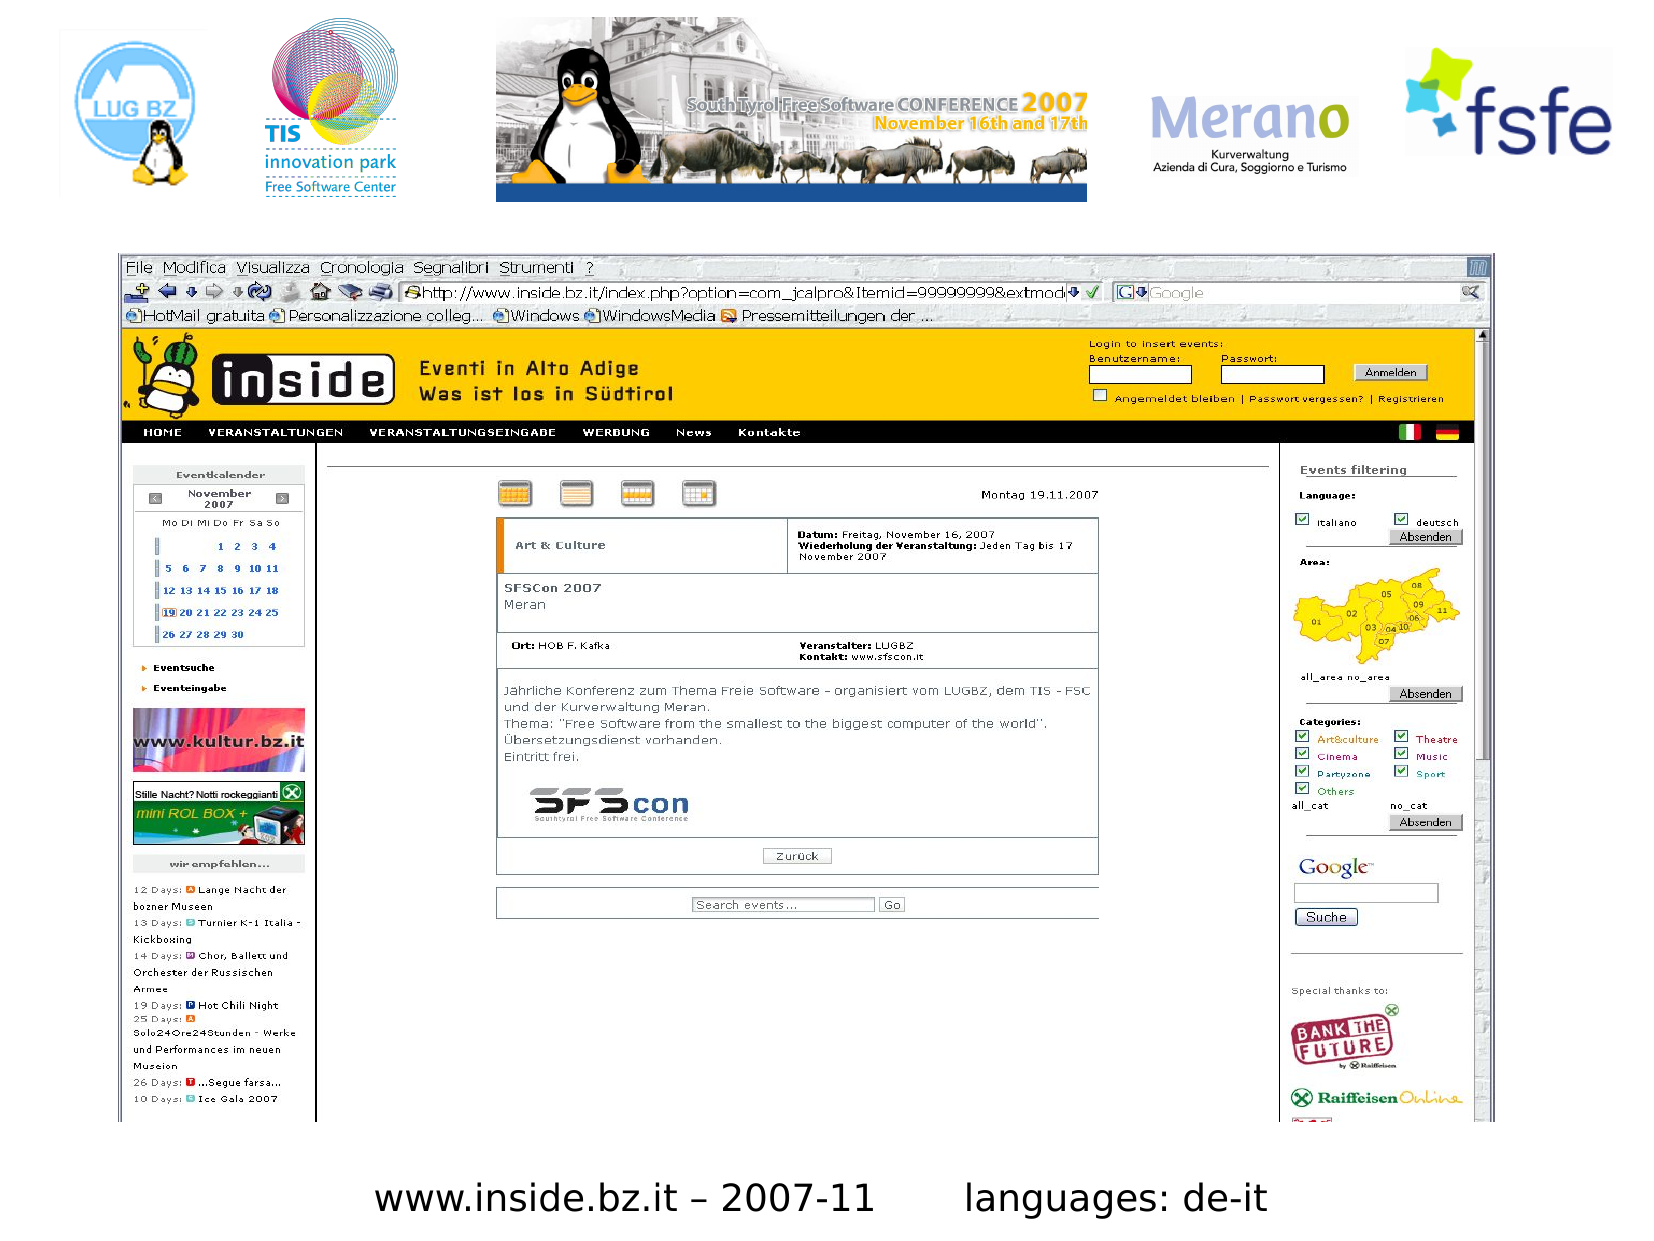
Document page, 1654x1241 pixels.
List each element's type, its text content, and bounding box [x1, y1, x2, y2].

picture [59, 29, 220, 198]
picture [265, 18, 398, 197]
picture [118, 253, 1495, 1123]
picture [1151, 96, 1359, 177]
text_box www.inside.bz.it – 2007-11 languages: de-it [318, 1169, 1323, 1228]
picture [496, 17, 1087, 202]
picture [1405, 47, 1613, 156]
